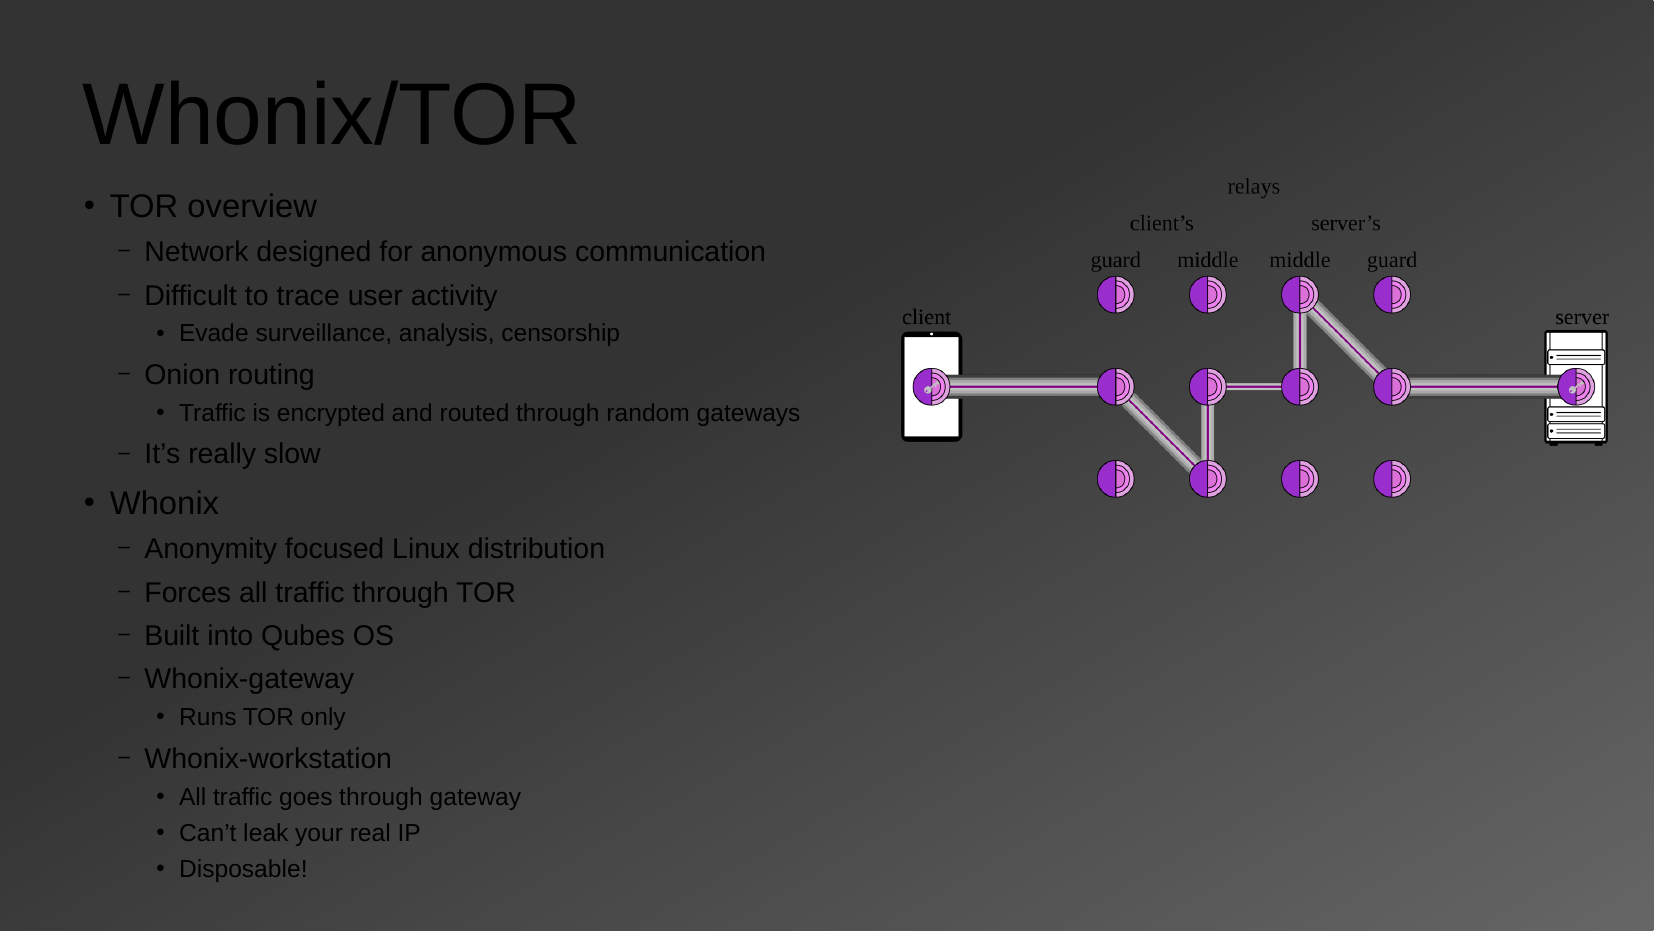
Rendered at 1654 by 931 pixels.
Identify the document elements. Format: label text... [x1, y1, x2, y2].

title Whonix/TOR [82, 37, 1571, 187]
list TOR overview Network designed for anonymous communication Difficult to trace user activity Evade surveillance, analysis, censorship Onion routing Traffic is encrypted and routed through random gateways It’s really slow Whonix Anonymity focused Linux distribution Forces all traffic through TOR Built into Qubes OS Whonix-gateway Runs TOR only Whonix-workstation All traffic goes through gateway Can’t leak your real IP Disposable! [75, 187, 1605, 931]
picture [900, 171, 1609, 526]
